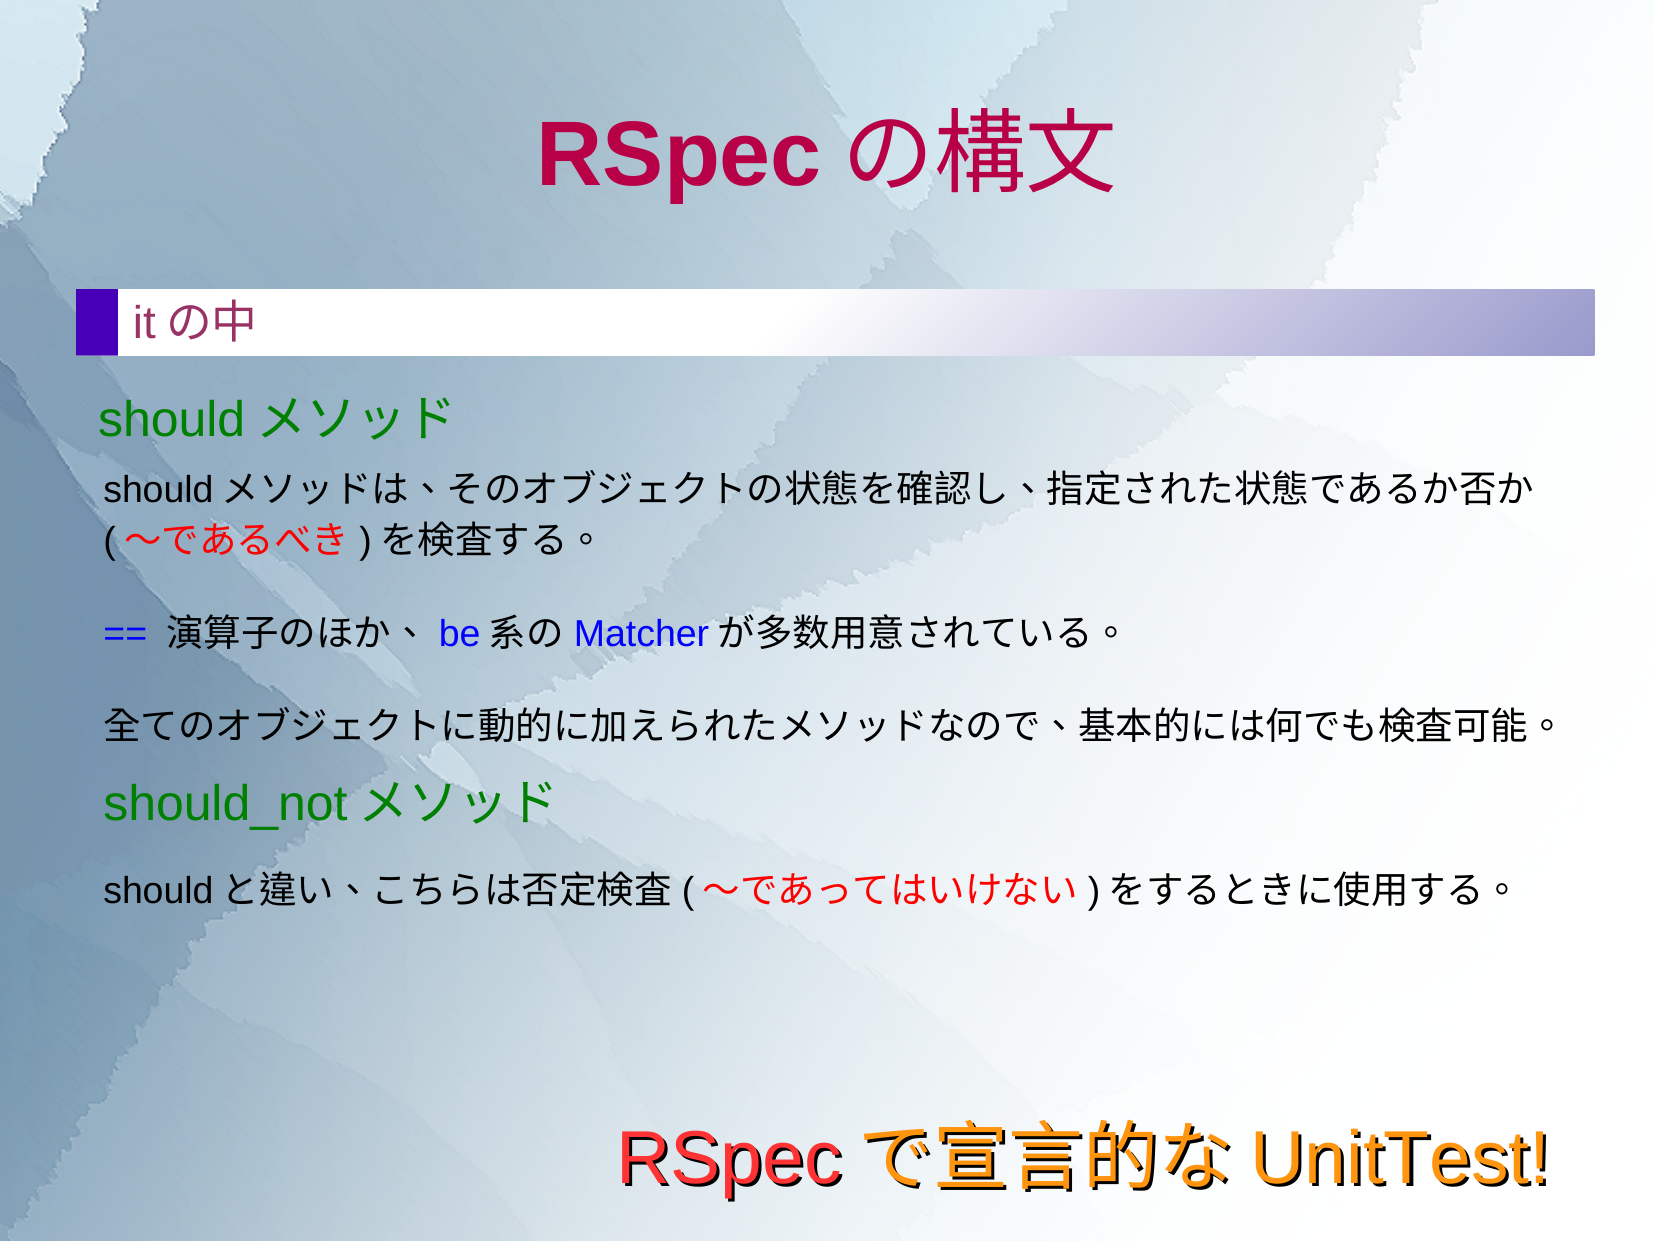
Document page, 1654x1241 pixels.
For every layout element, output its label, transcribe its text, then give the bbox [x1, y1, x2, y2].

text_box shouldと違い、こちらは否定検査(～であってはいけない)をするときに使用する。 [88, 856, 1547, 922]
title RSpecの構文 [83, 57, 1572, 250]
text_box RSpecで宣言的なUnitTest! [561, 1107, 1566, 1207]
text_box shouldメソッドは、そのオブジェクトの状態を確認し、指定された状態であるか否か(～であるべき)を検査する。 == 演算子のほか、be系のMatcherが多数用意されている。 全てのオブジェクトに動的に加えられたメソッドなので、基本的には何でも検査可能。 [88, 454, 1595, 822]
text_box shouldメソッド [83, 383, 1093, 455]
text_box should_notメソッド [88, 767, 1098, 839]
text_box itの中 [118, 289, 1595, 356]
picture [0, 0, 1654, 1241]
